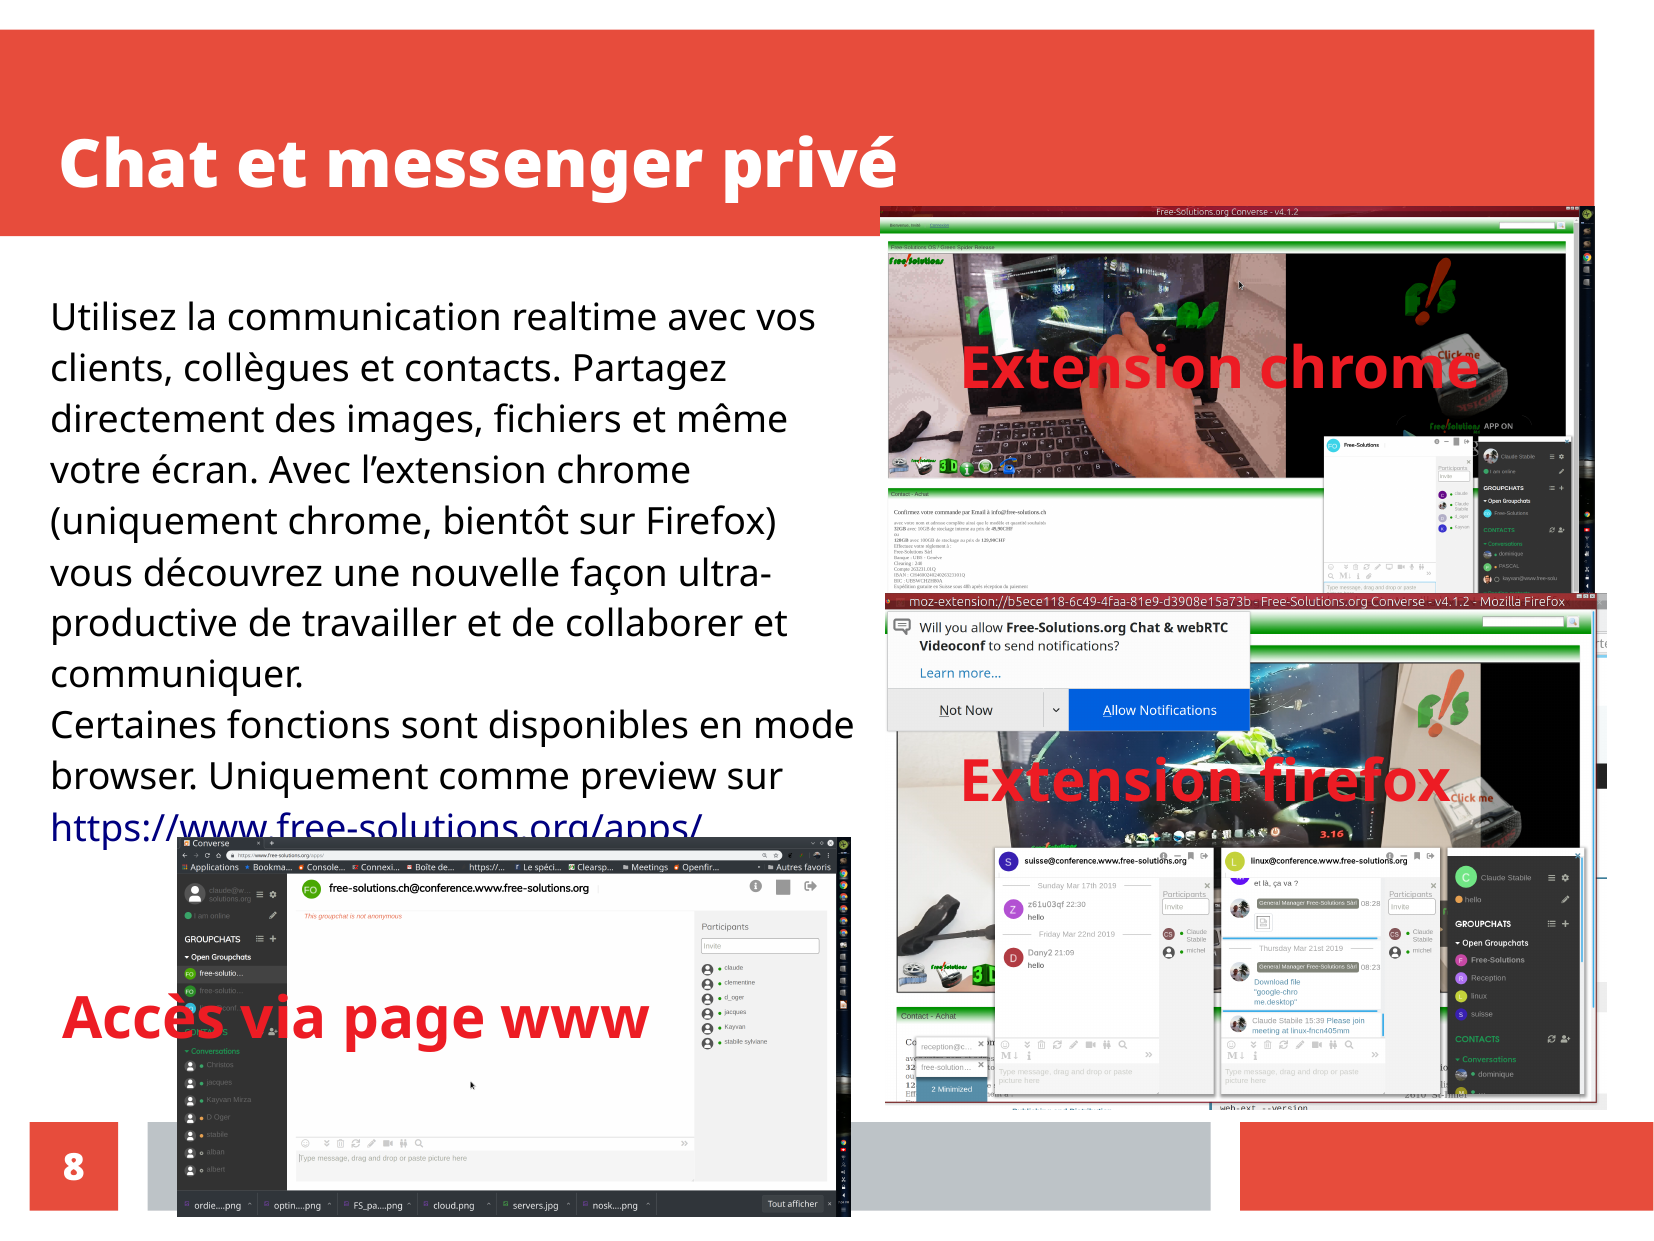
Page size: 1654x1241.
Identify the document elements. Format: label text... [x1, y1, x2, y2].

text_box Utilisez la communication realtime avec vos clients, collègues et contacts. Partagez directement des images, fichiers et même votre écran. Avec l’extension chrome (uniquement chrome, bientôt sur Firefox) vous découvrez une nouvelle façon ultra-productive de travailler et de collaborer et communiquer. Certaines fonctions sont disponibles en mode browser. Uniquement comme preview sur https://www.free-solutions.org/apps/ [35, 283, 875, 908]
text_box Extension firefox [944, 732, 1595, 883]
text_box Extension chrome [944, 318, 1595, 470]
picture [177, 1119, 851, 1217]
text_box Accès via page www [47, 968, 886, 1119]
picture [177, 837, 851, 968]
picture [880, 206, 1607, 1110]
title Chat et messenger privé [59, 59, 1595, 207]
